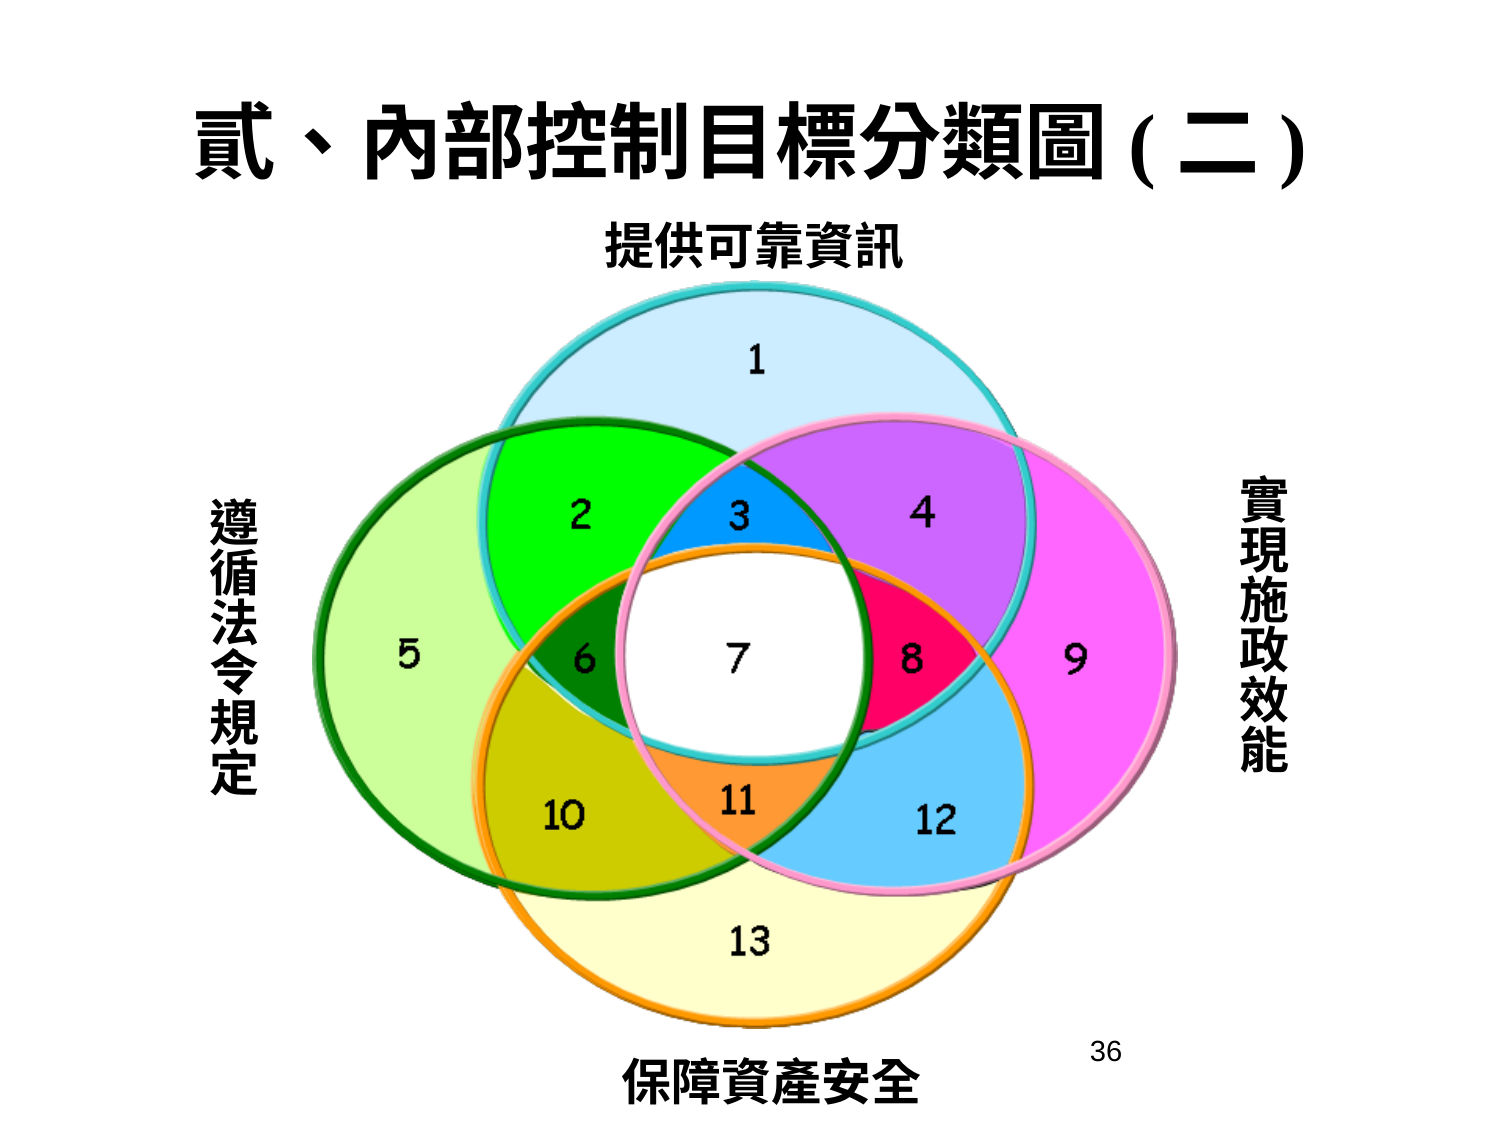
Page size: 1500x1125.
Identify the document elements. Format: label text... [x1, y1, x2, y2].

text_box 保障資產安全 [603, 1048, 940, 1103]
text_box 實現施政效能 [1222, 464, 1295, 785]
text_box 遵循法令規定 [183, 486, 265, 808]
title 貳、內部控制目標分類圖(二) [75, 45, 1426, 233]
text_box 36 [1074, 1024, 1426, 1103]
text_box 提供可靠資訊 [584, 212, 926, 267]
picture [312, 281, 1178, 1029]
